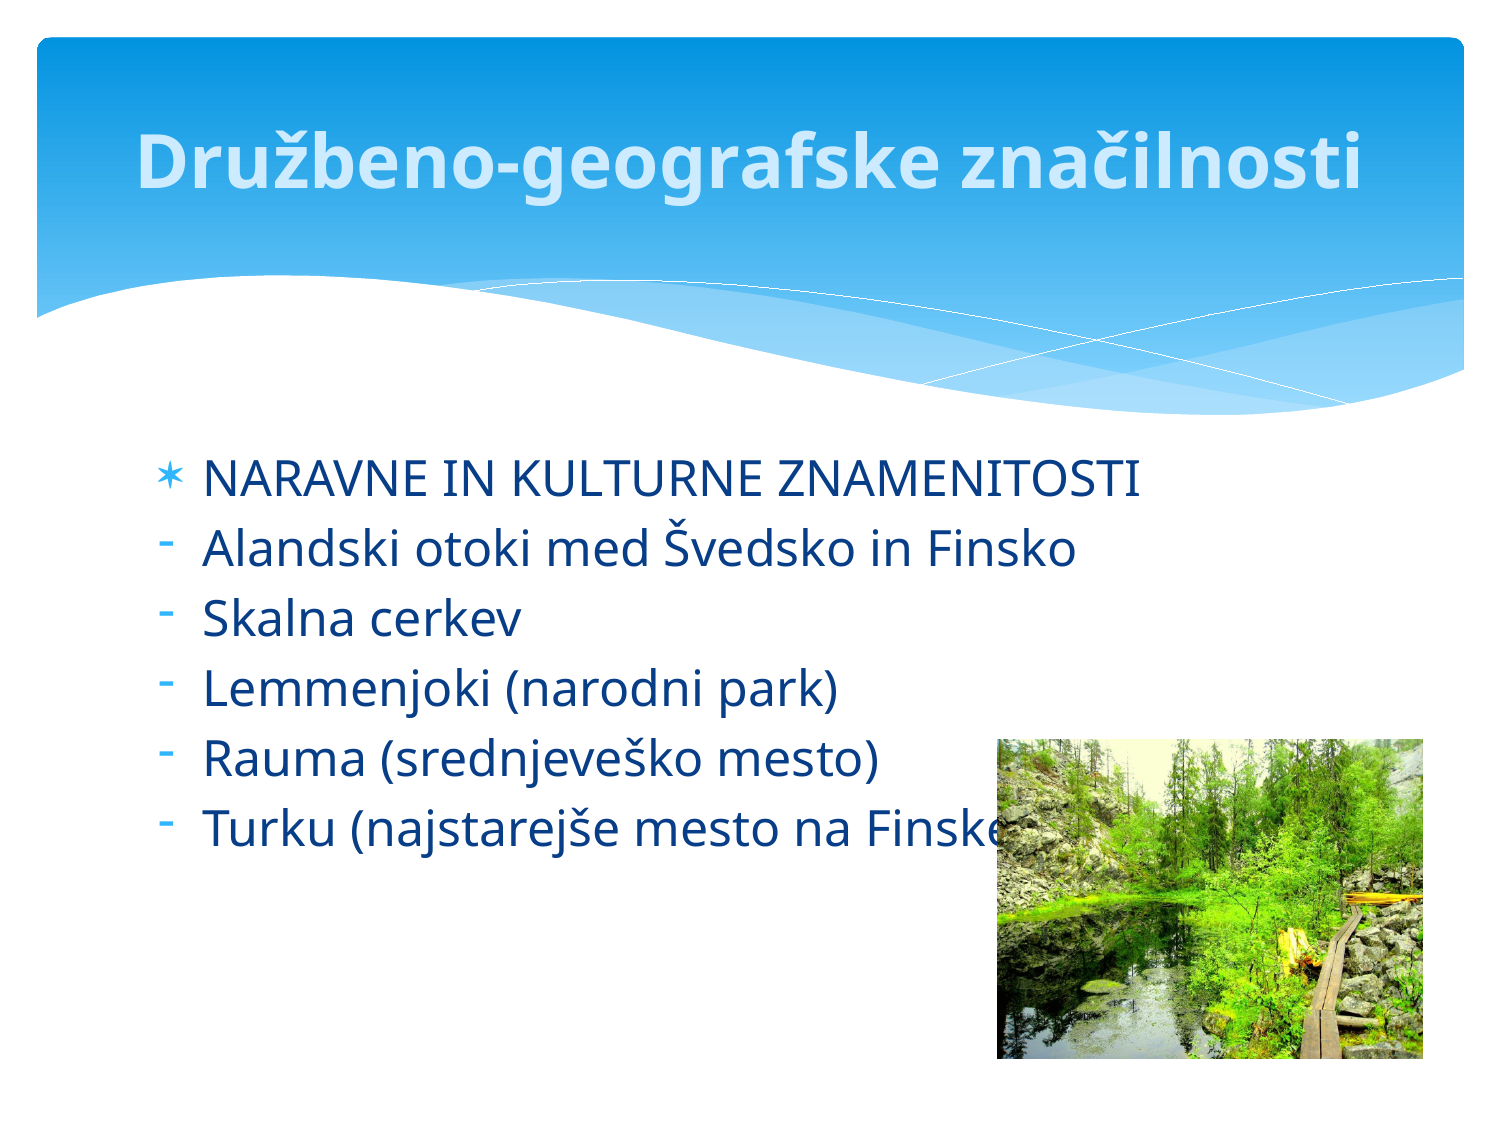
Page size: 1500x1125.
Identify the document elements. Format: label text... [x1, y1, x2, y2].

picture [997, 739, 1423, 1059]
list NARAVNE IN KULTURNE ZNAMENITOSTI Alandski otoki med Švedsko in Finsko Skalna cerkev Lemmenjoki (narodni park) Rauma (srednjeveško mesto) Turku (najstarejše mesto na Finskem) [142, 438, 1359, 1005]
title Družbeno-geografske značilnosti [75, 55, 1425, 261]
